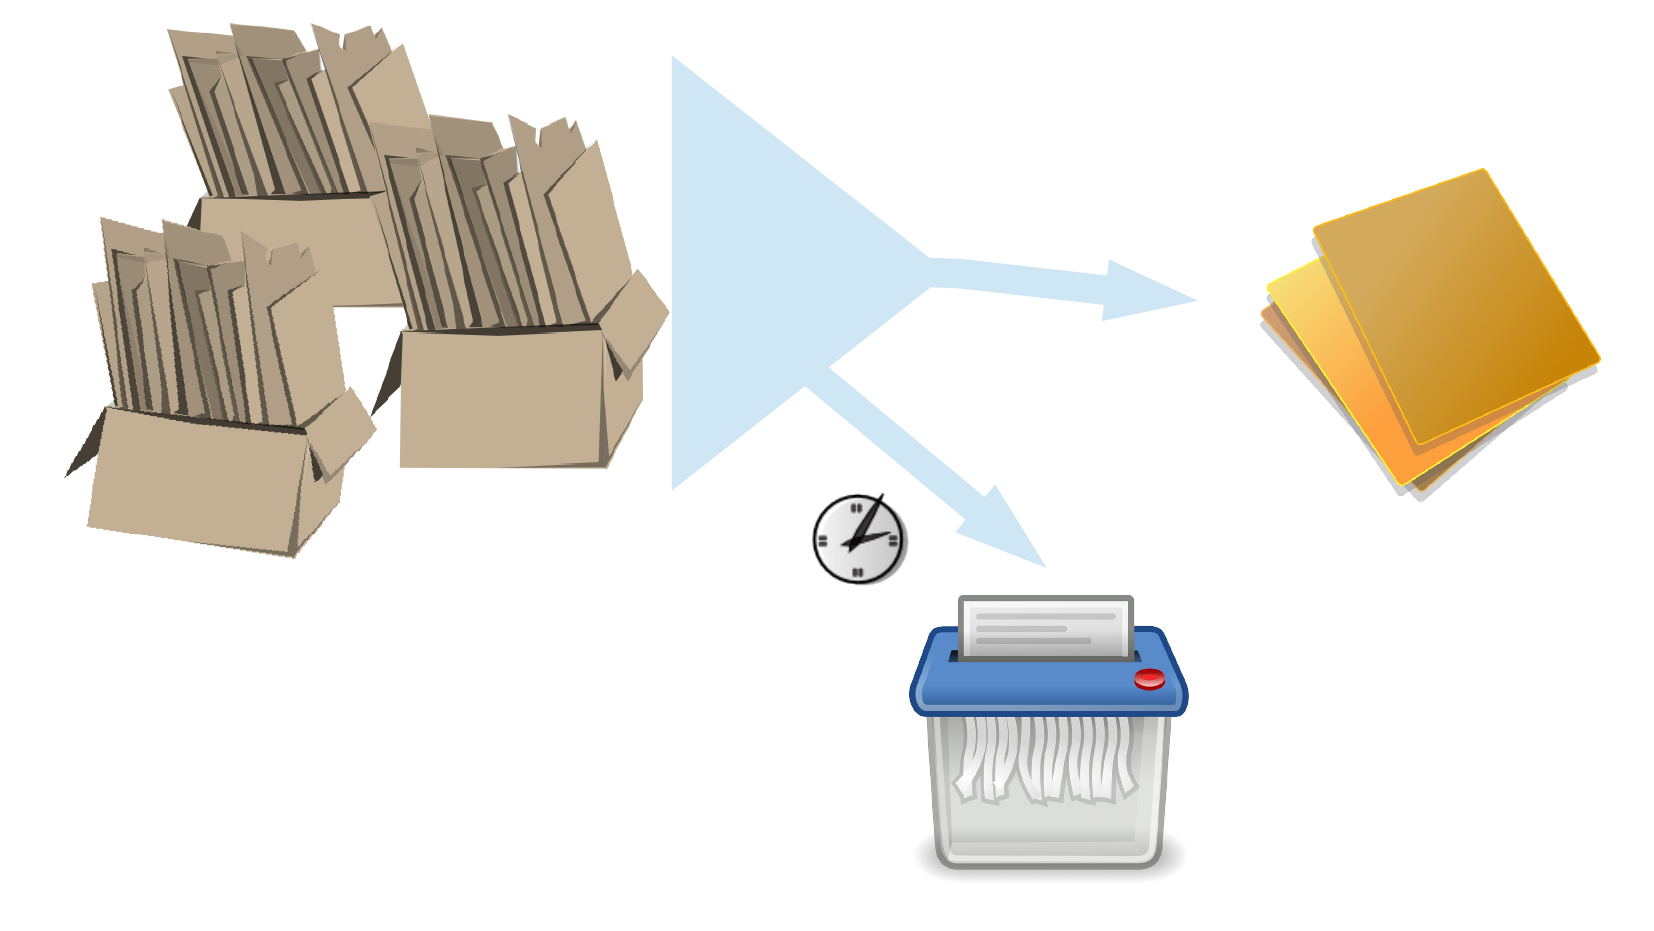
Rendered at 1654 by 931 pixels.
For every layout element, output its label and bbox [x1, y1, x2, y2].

picture [673, 479, 688, 491]
picture [809, 490, 910, 591]
text_box [671, 55, 963, 491]
picture [15, 0, 671, 589]
picture [909, 595, 1190, 884]
picture [1260, 168, 1601, 503]
